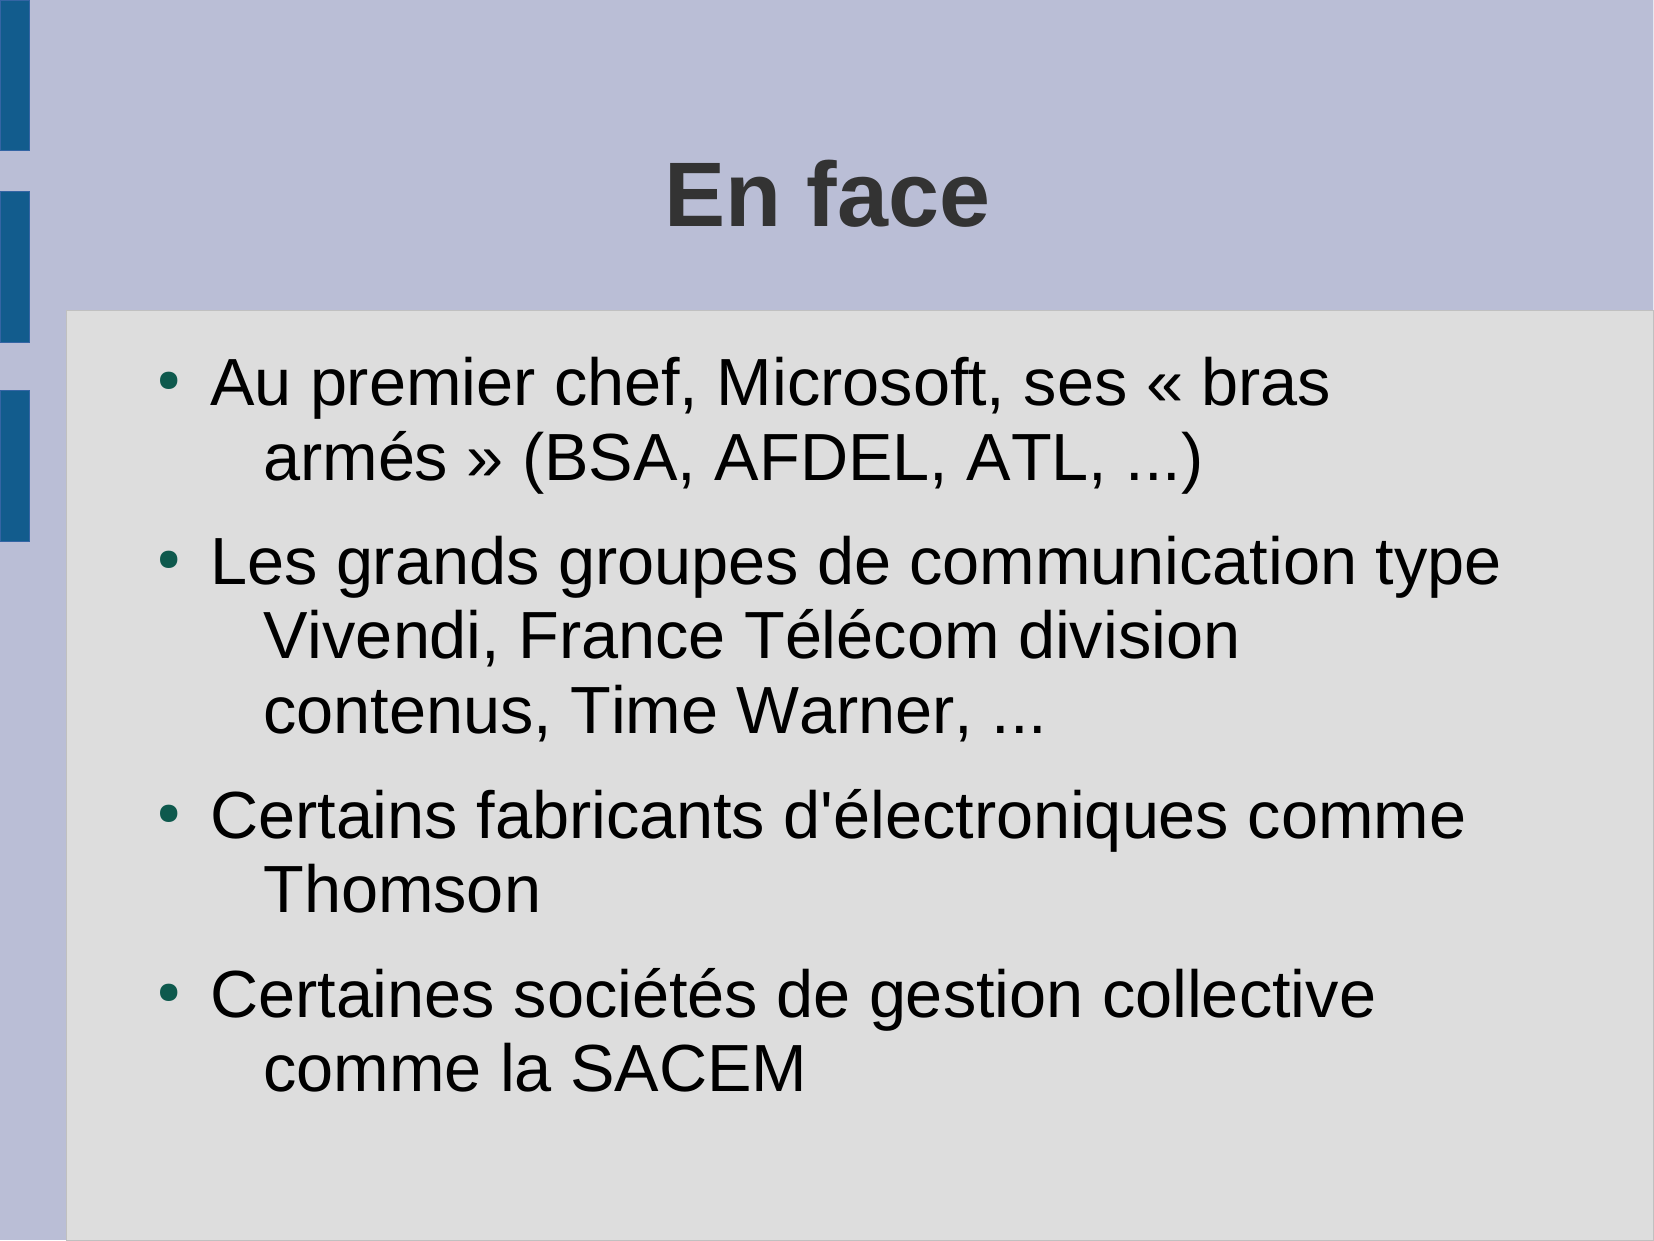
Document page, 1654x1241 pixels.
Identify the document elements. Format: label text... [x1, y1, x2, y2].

list Au premier chef, Microsoft, ses « bras armés » (BSA, AFDEL, ATL, ...) Les grands groupes de communication type Vivendi, France Télécom division contenus, Time Warner, ... Certains fabricants d'électroniques comme Thomson Certaines sociétés de gestion collective comme la SACEM [121, 344, 1534, 1127]
title En face [121, 91, 1534, 299]
